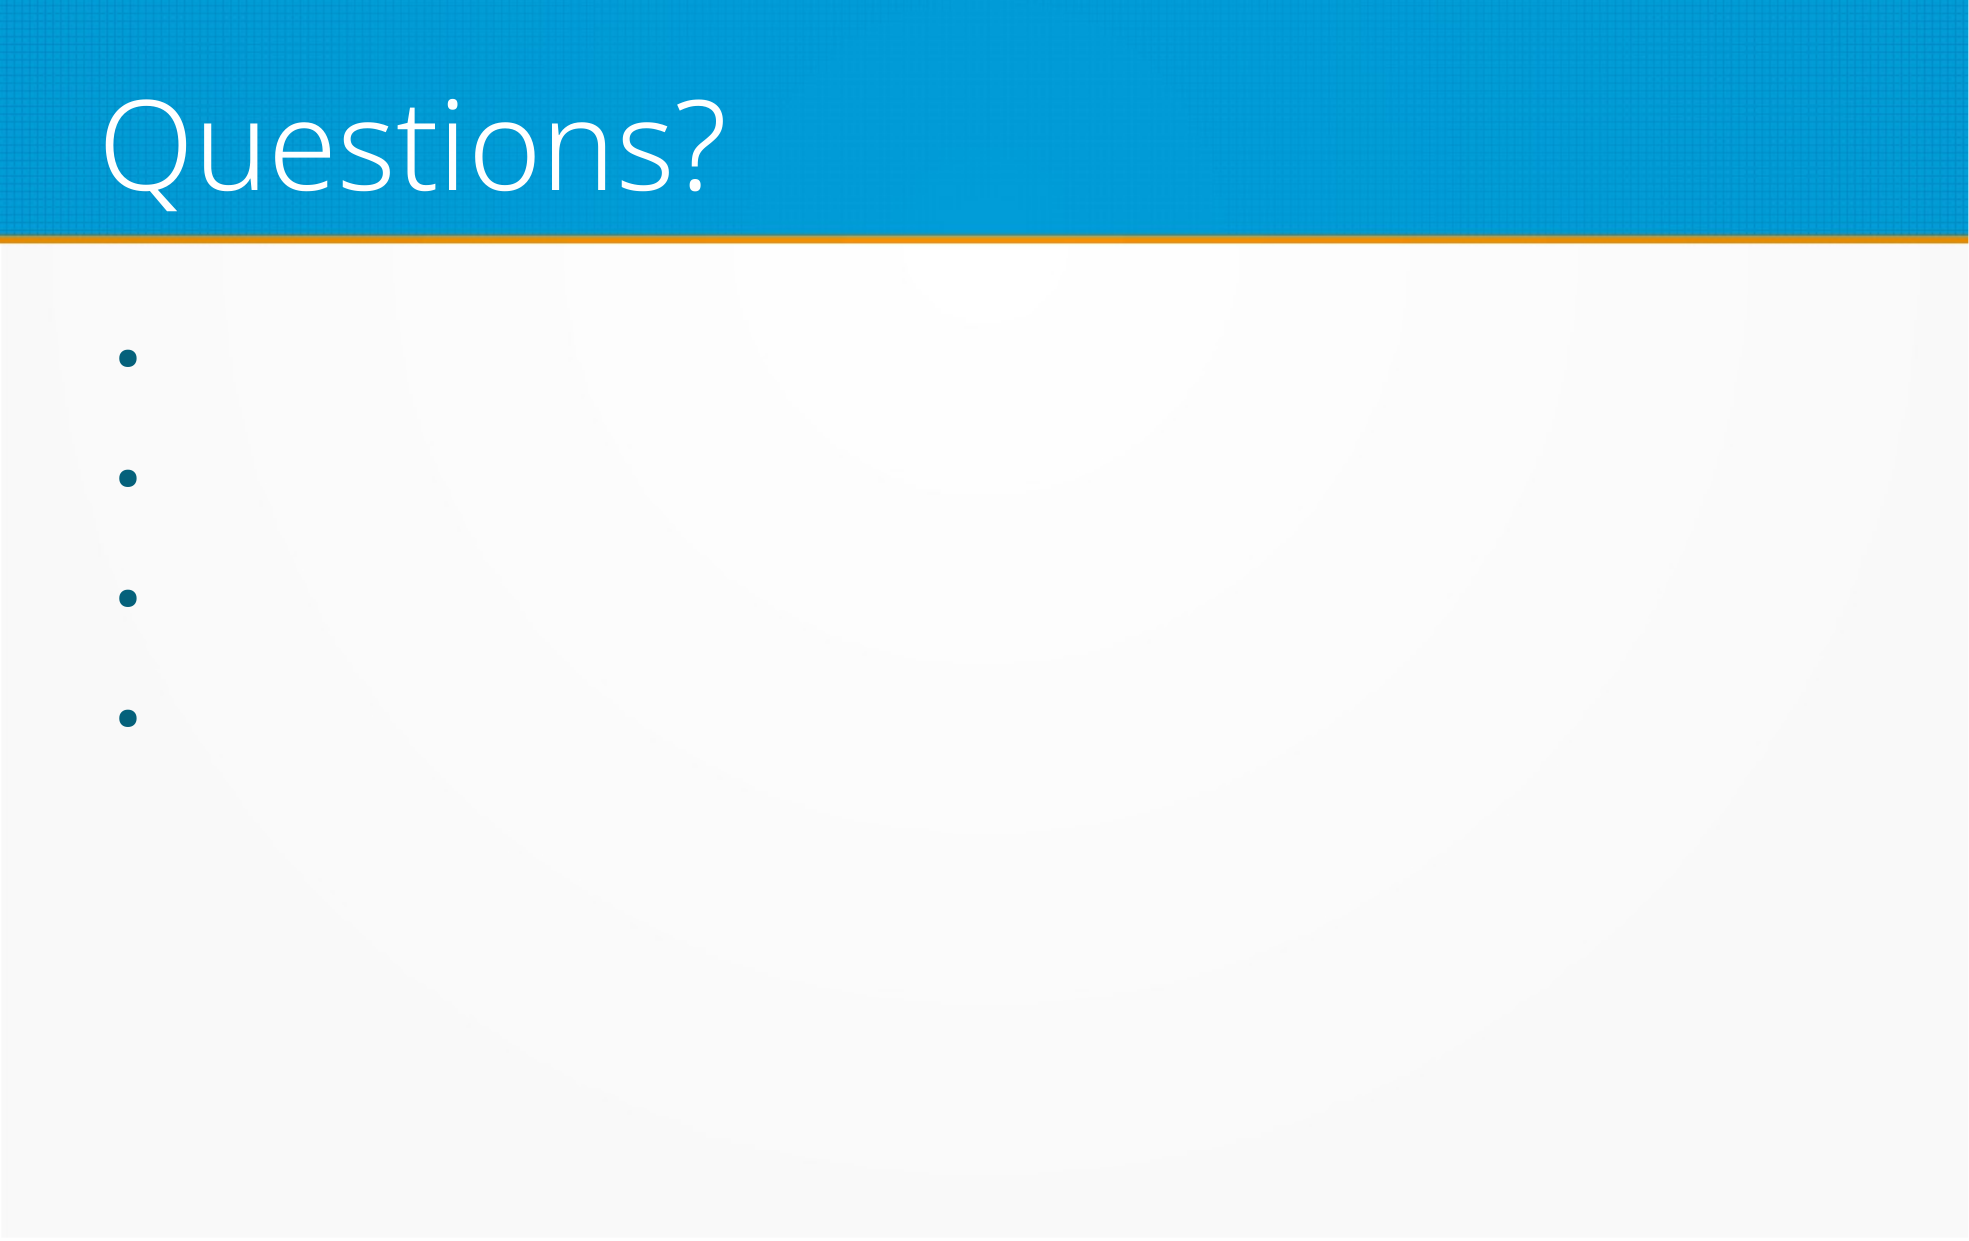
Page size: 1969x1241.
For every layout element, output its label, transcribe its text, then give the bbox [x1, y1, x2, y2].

picture [0, 233, 1969, 1241]
title Questions? [98, 19, 1870, 227]
list [98, 315, 1861, 1081]
